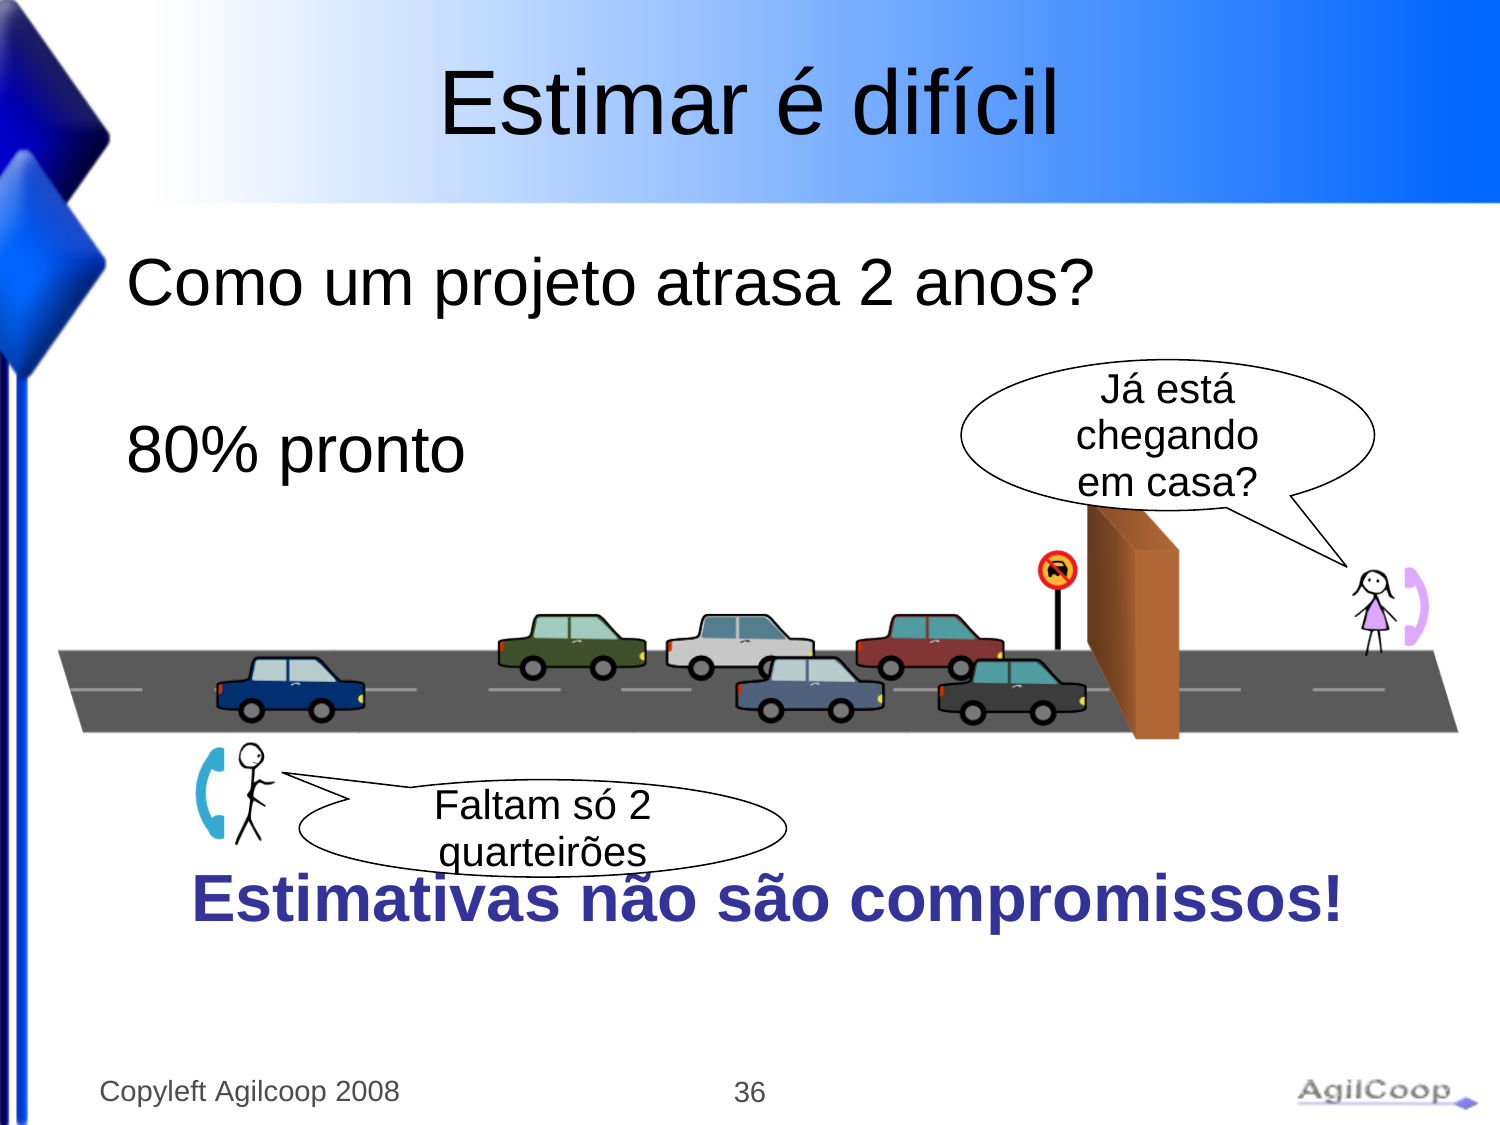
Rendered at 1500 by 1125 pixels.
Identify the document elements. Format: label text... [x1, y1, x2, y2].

title Estimar é difícil [75, 8, 1426, 197]
picture [0, 0, 1500, 1125]
text_box Faltam só 2 quarteirões [281, 772, 787, 878]
list Como um projeto atrasa 2 anos? 80% pronto Estimativas não são compromissos! [112, 243, 1425, 496]
list Como um projeto atrasa 2 anos? 80% pronto Estimativas não são compromissos! [112, 845, 1425, 1006]
text_box Já está chegando em casa? [961, 359, 1375, 568]
